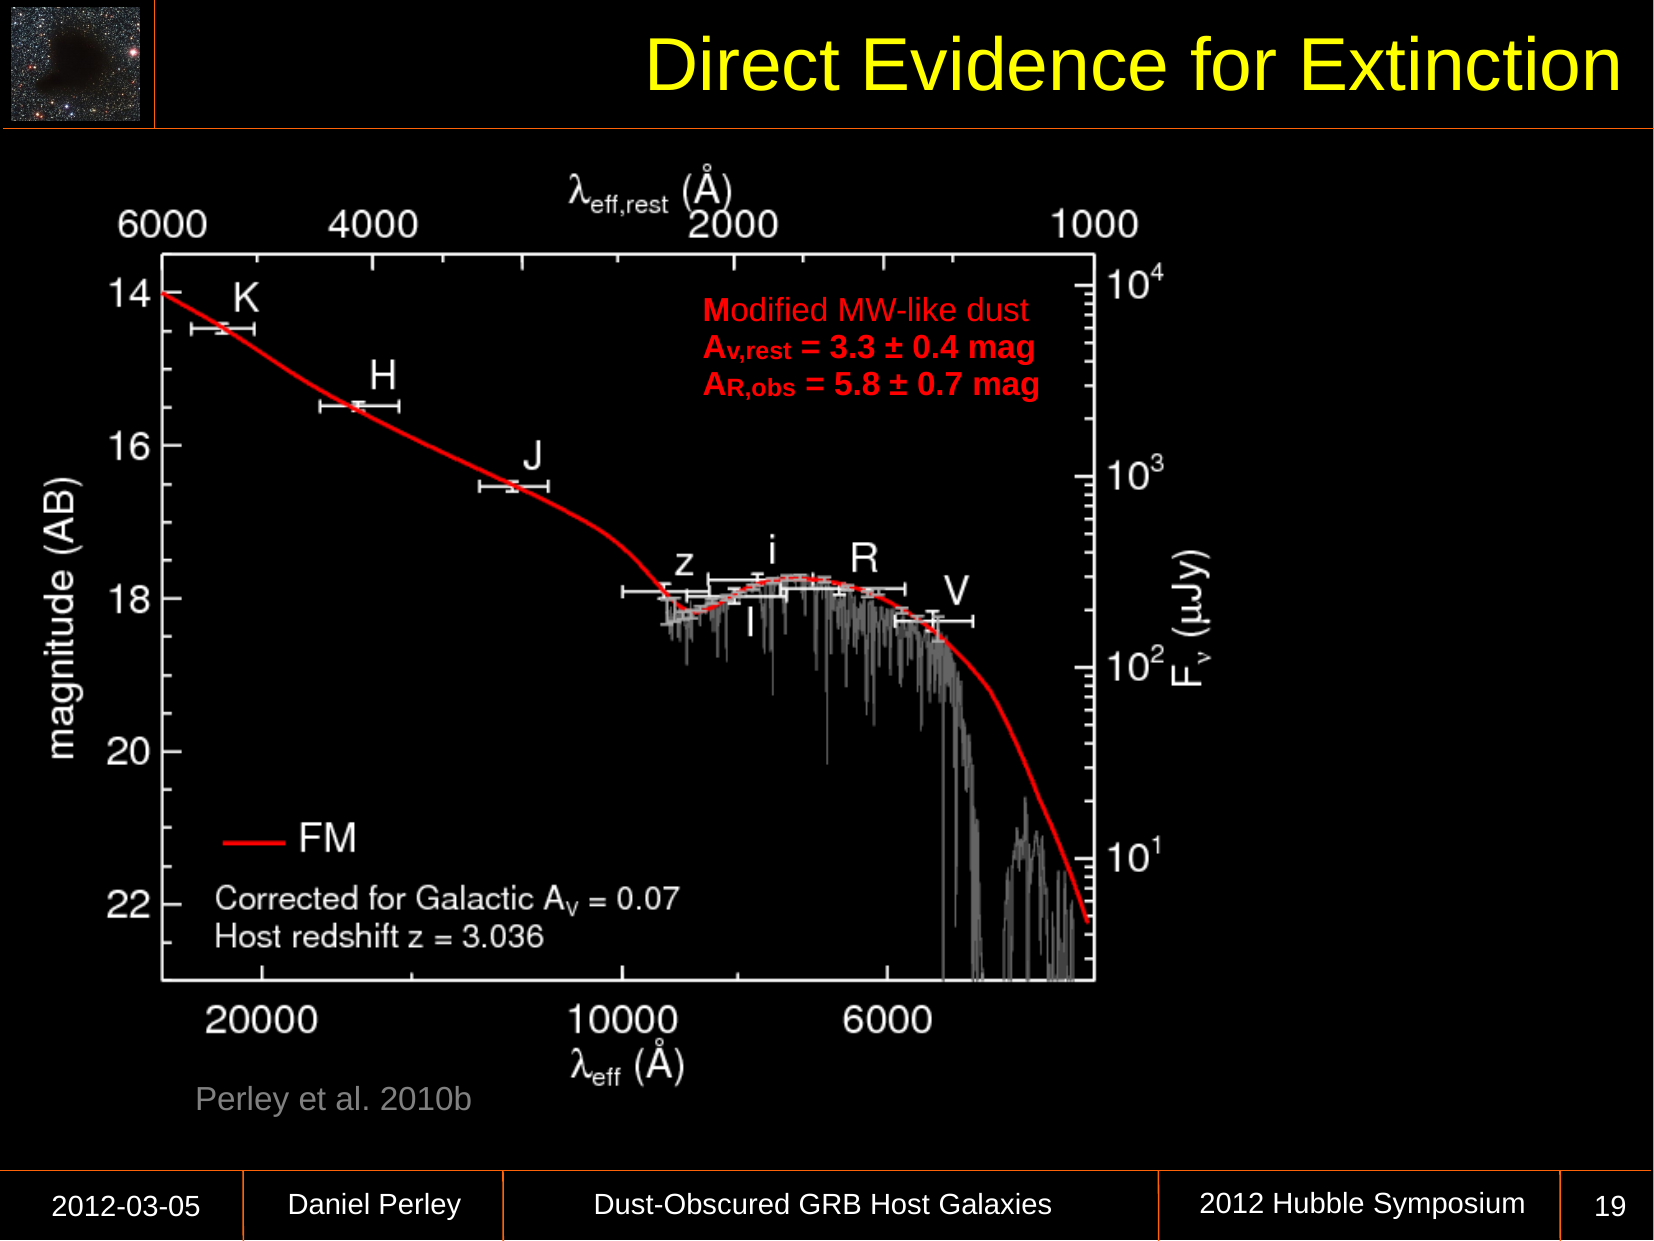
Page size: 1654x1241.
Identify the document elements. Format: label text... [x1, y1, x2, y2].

picture [11, 154, 1246, 1091]
title Direct Evidence for Extinction [187, 21, 1624, 108]
text_box Perley et al. 2010b [112, 1073, 488, 1126]
text_box Modified MW-like dust Av,rest = 3.3 ± 0.4 mag AR,obs = 5.8 ± 0.7 mag [687, 284, 1085, 450]
picture [11, 7, 140, 121]
